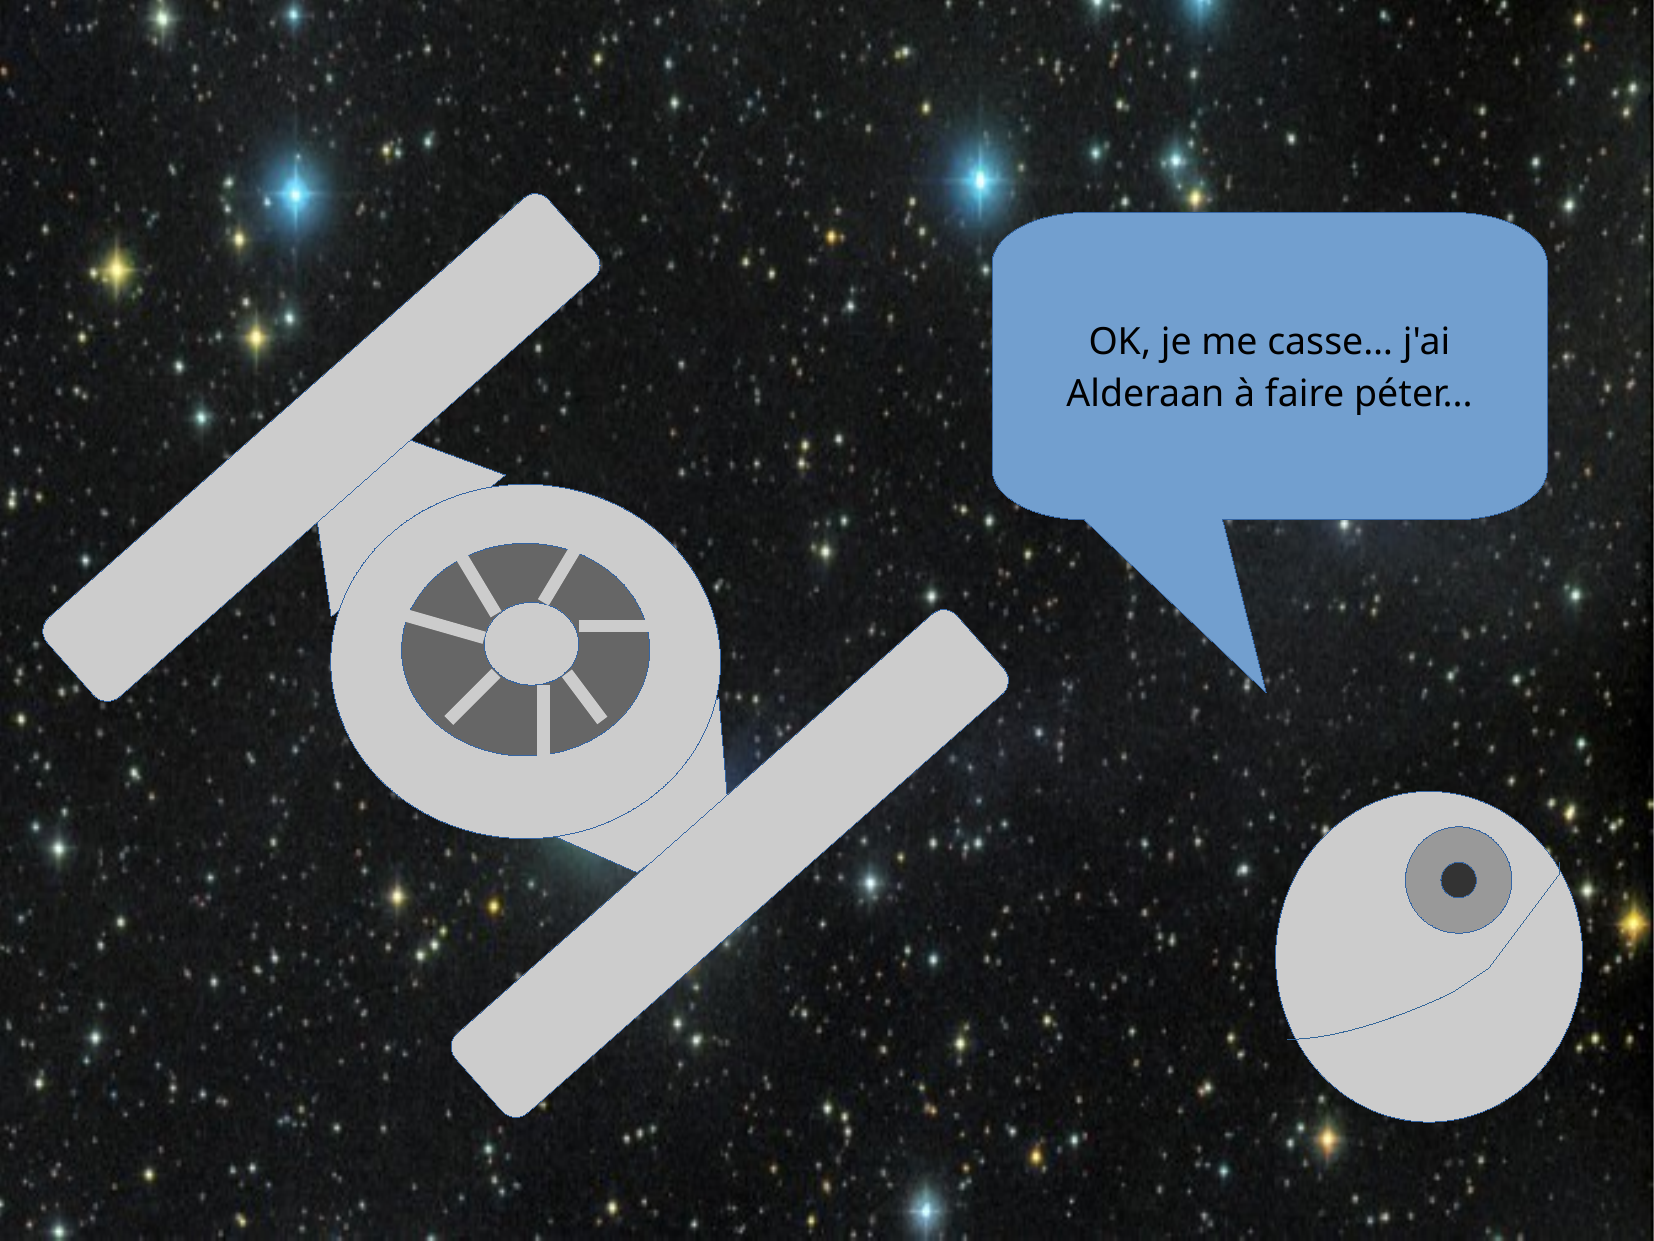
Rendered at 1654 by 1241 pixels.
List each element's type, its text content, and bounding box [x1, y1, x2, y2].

picture [0, 0, 1654, 1241]
text_box [42, 193, 1009, 1118]
text_box [1275, 791, 1583, 1123]
text_box OK, je me casse… j'ai Alderaan à faire péter... [992, 212, 1548, 693]
